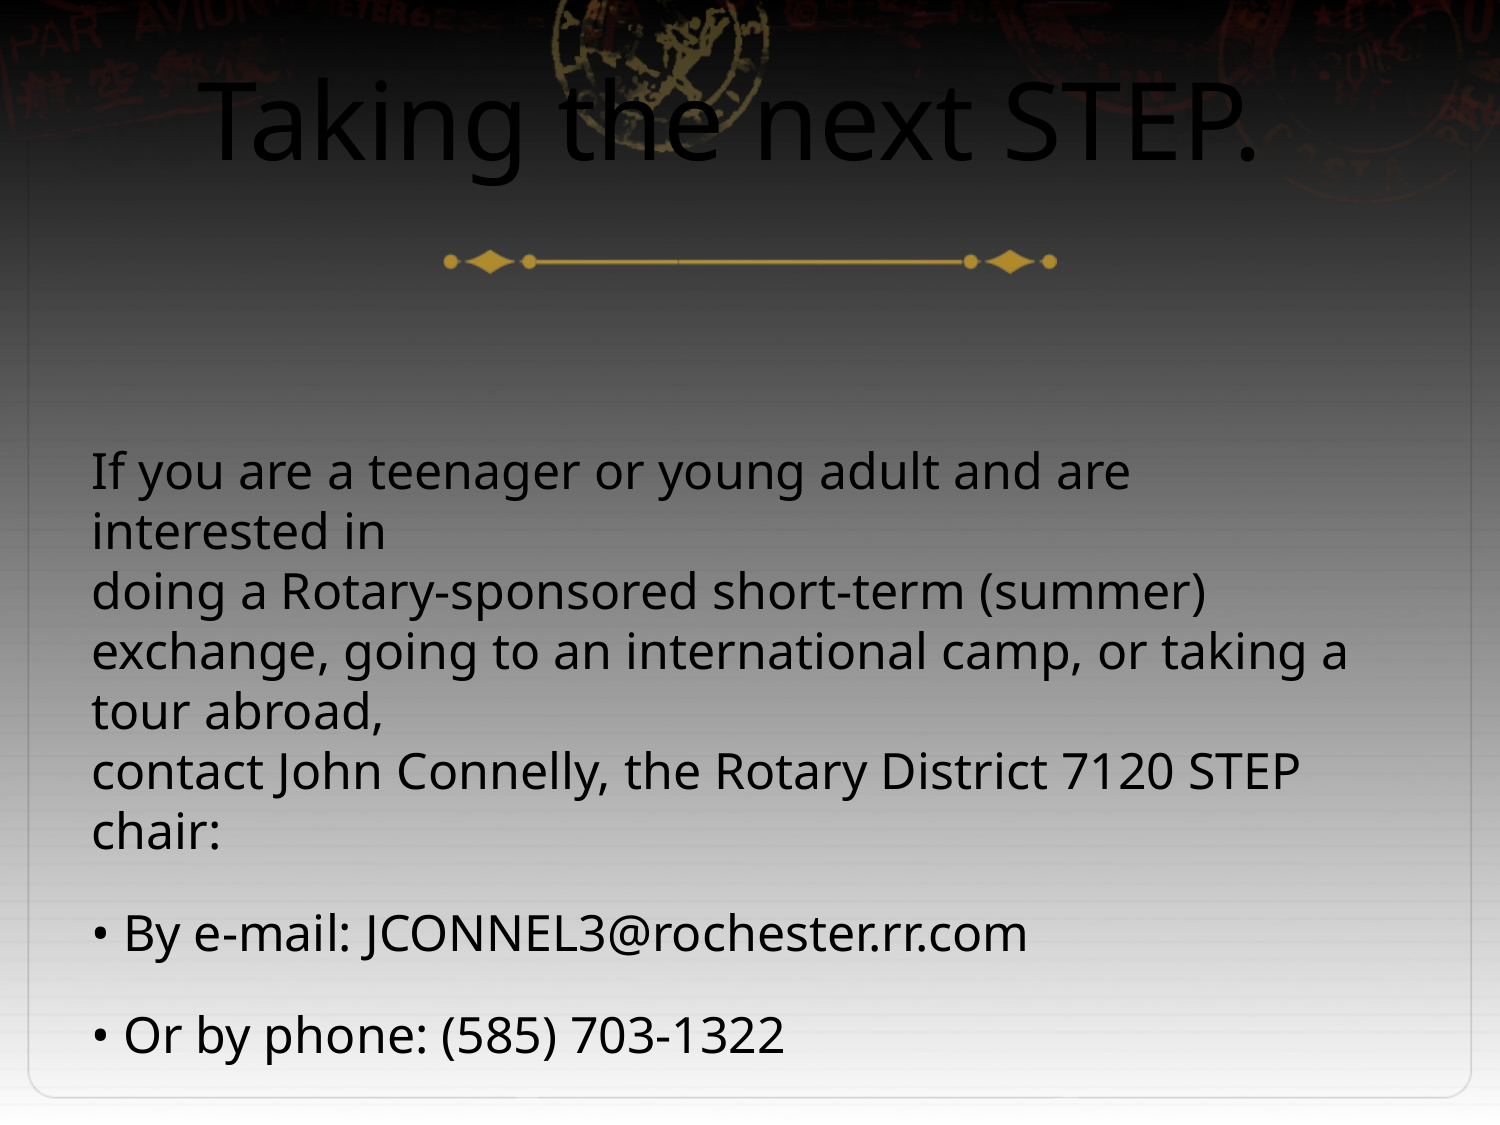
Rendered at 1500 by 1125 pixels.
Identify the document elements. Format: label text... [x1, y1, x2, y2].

title Taking the next STEP. [74, 45, 1387, 233]
picture [0, 0, 1500, 1125]
list If you are a teenager or young adult and are interested in doing a Rotary-sponsored short-term (summer) exchange, going to an international camp, or taking a tour abroad, contact John Connelly, the Rotary District 7120 STEP chair: • By e-mail: JCONNEL3@rochester.rr.com • Or by phone: (585) 703-1322 [76, 312, 1390, 988]
